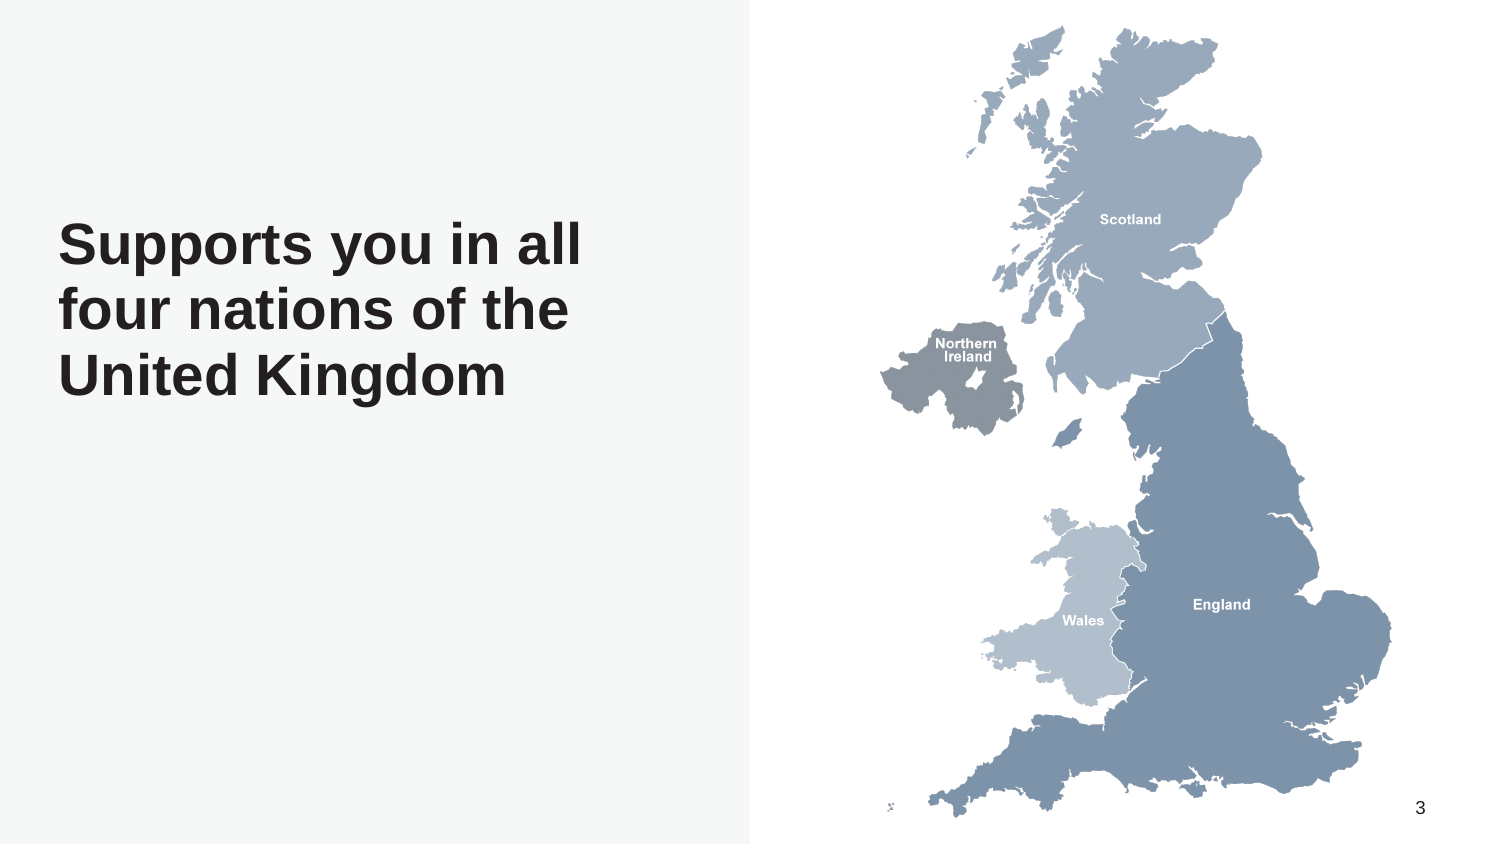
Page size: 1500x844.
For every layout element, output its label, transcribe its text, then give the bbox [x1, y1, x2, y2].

title Supports you in all four nations of the United Kingdom [43, 202, 648, 588]
picture [829, 0, 1428, 844]
